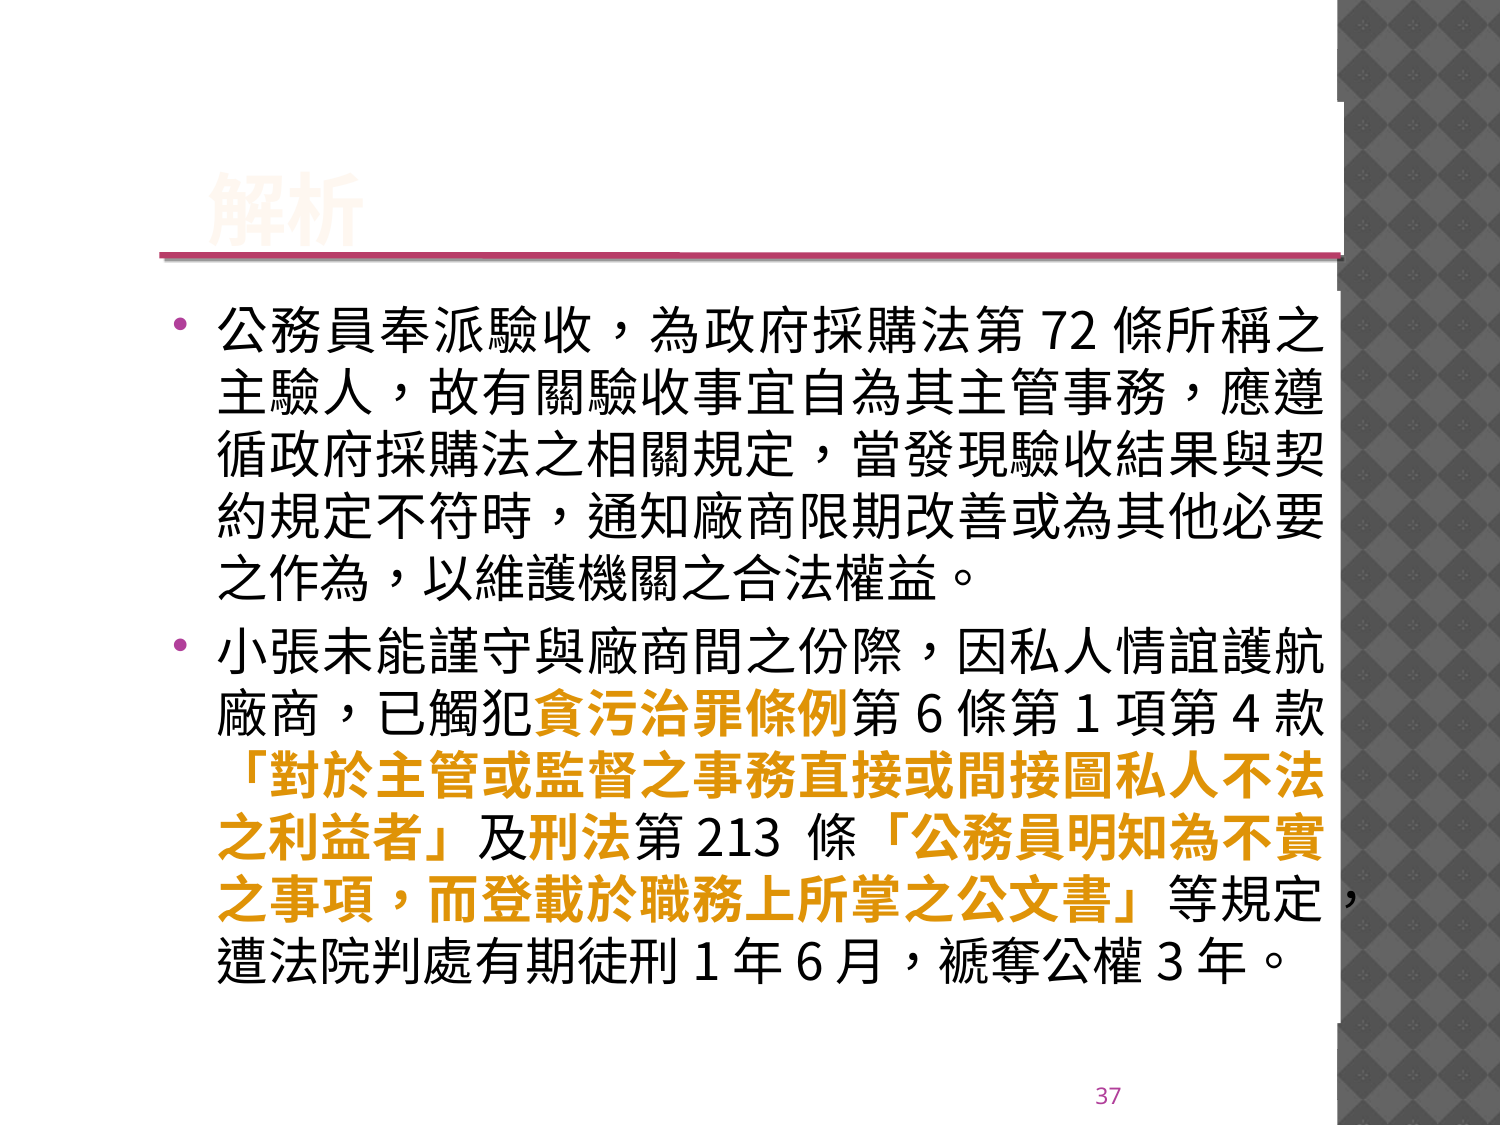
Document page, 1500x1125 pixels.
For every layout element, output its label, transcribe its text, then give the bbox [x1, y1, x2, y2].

title 解析 [162, 101, 1344, 256]
picture [1337, 0, 1500, 1125]
slide_number <編號> [1025, 1075, 1122, 1113]
list 公務員奉派驗收，為政府採購法第72條所稱之主驗人，故有關驗收事宜自為其主管事務，應遵循政府採購法之相關規定，當發現驗收結果與契約規定不符時，通知廠商限期改善或為其他必要之作為，以維護機關之合法權益。 小張未能謹守與廠商間之份際，因私人情誼護航廠商，已觸犯貪污治罪條例第6條第1項第4款「對於主管或監督之事務直接或間接圖私人不法之利益者」及刑法第213 條「公務員明知為不實之事項，而登載於職務上所掌之公文書」等規定，遭法院判處有期徒刑1年6月，褫奪公權3年。 [159, 290, 1341, 1024]
